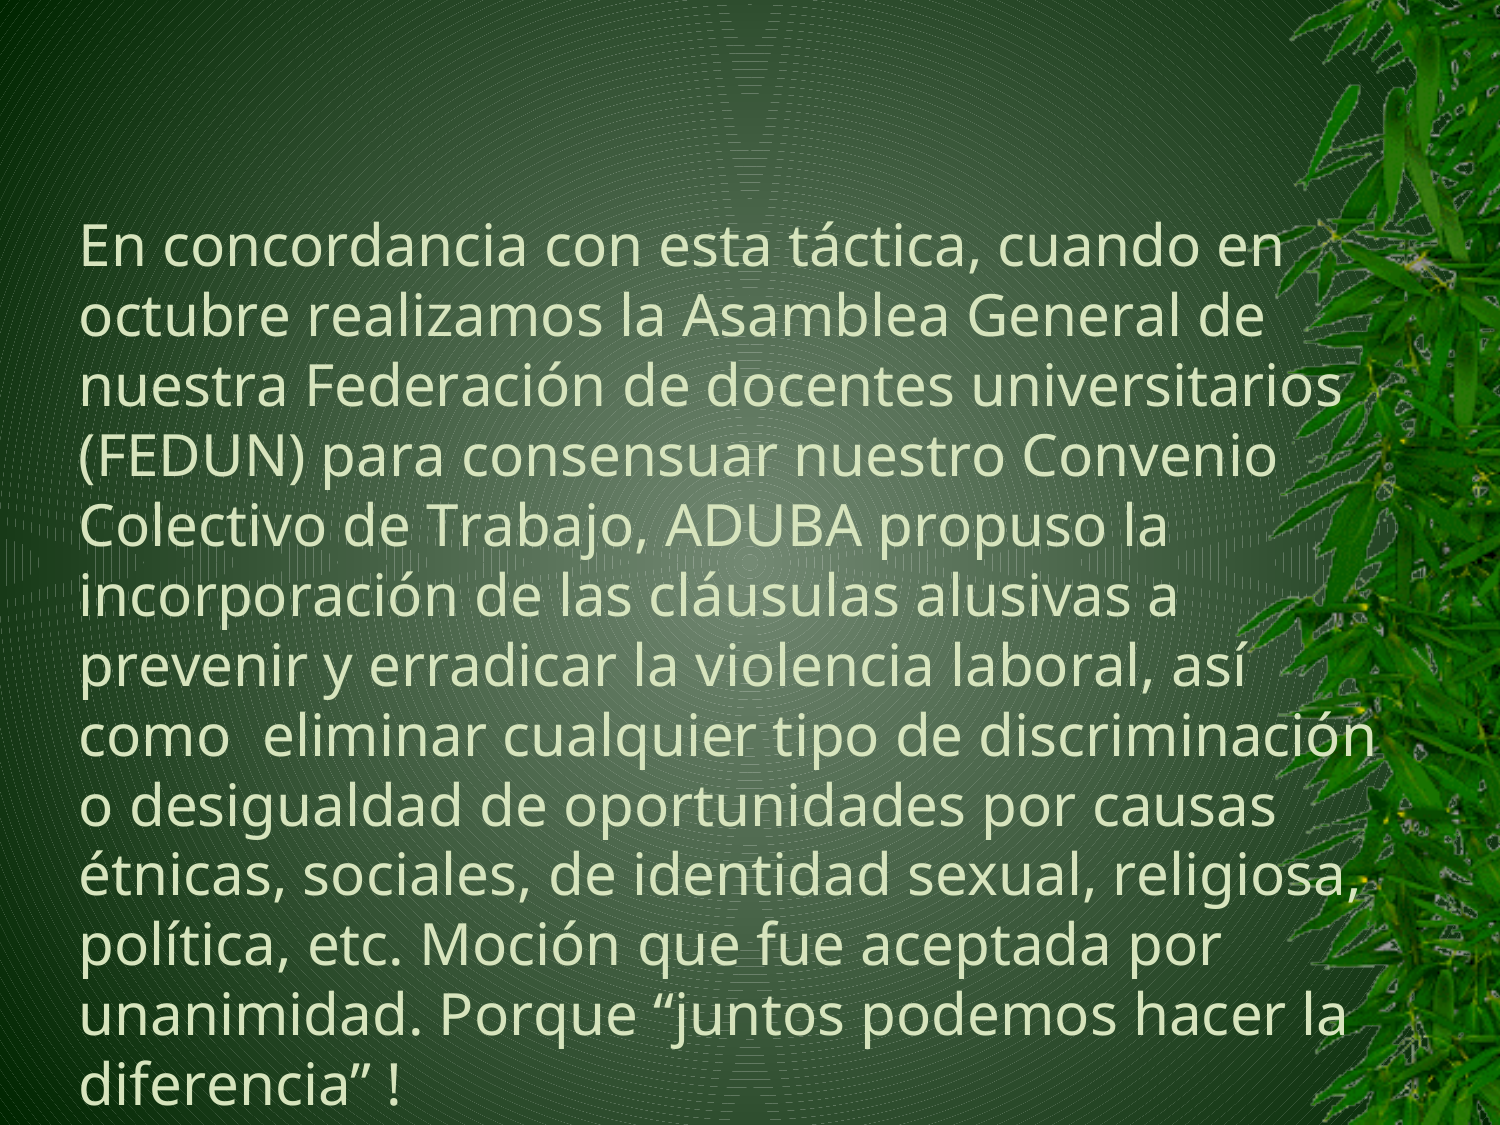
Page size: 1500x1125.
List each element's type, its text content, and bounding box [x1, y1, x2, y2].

title En concordancia con esta táctica, cuando en octubre realizamos la Asamblea General de nuestra Federación de docentes universitarios (FEDUN) para consensuar nuestro Convenio Colectivo de Trabajo, ADUBA propuso la incorporación de las cláusulas alusivas a prevenir y erradicar la violencia laboral, así como eliminar cualquier tipo de discriminación o desigualdad de oportunidades por causas étnicas, sociales, de identidad sexual, religiosa, política, etc. Moción que fue aceptada por unanimidad. Porque “juntos podemos hacer la diferencia” ! [53, 49, 1404, 1125]
